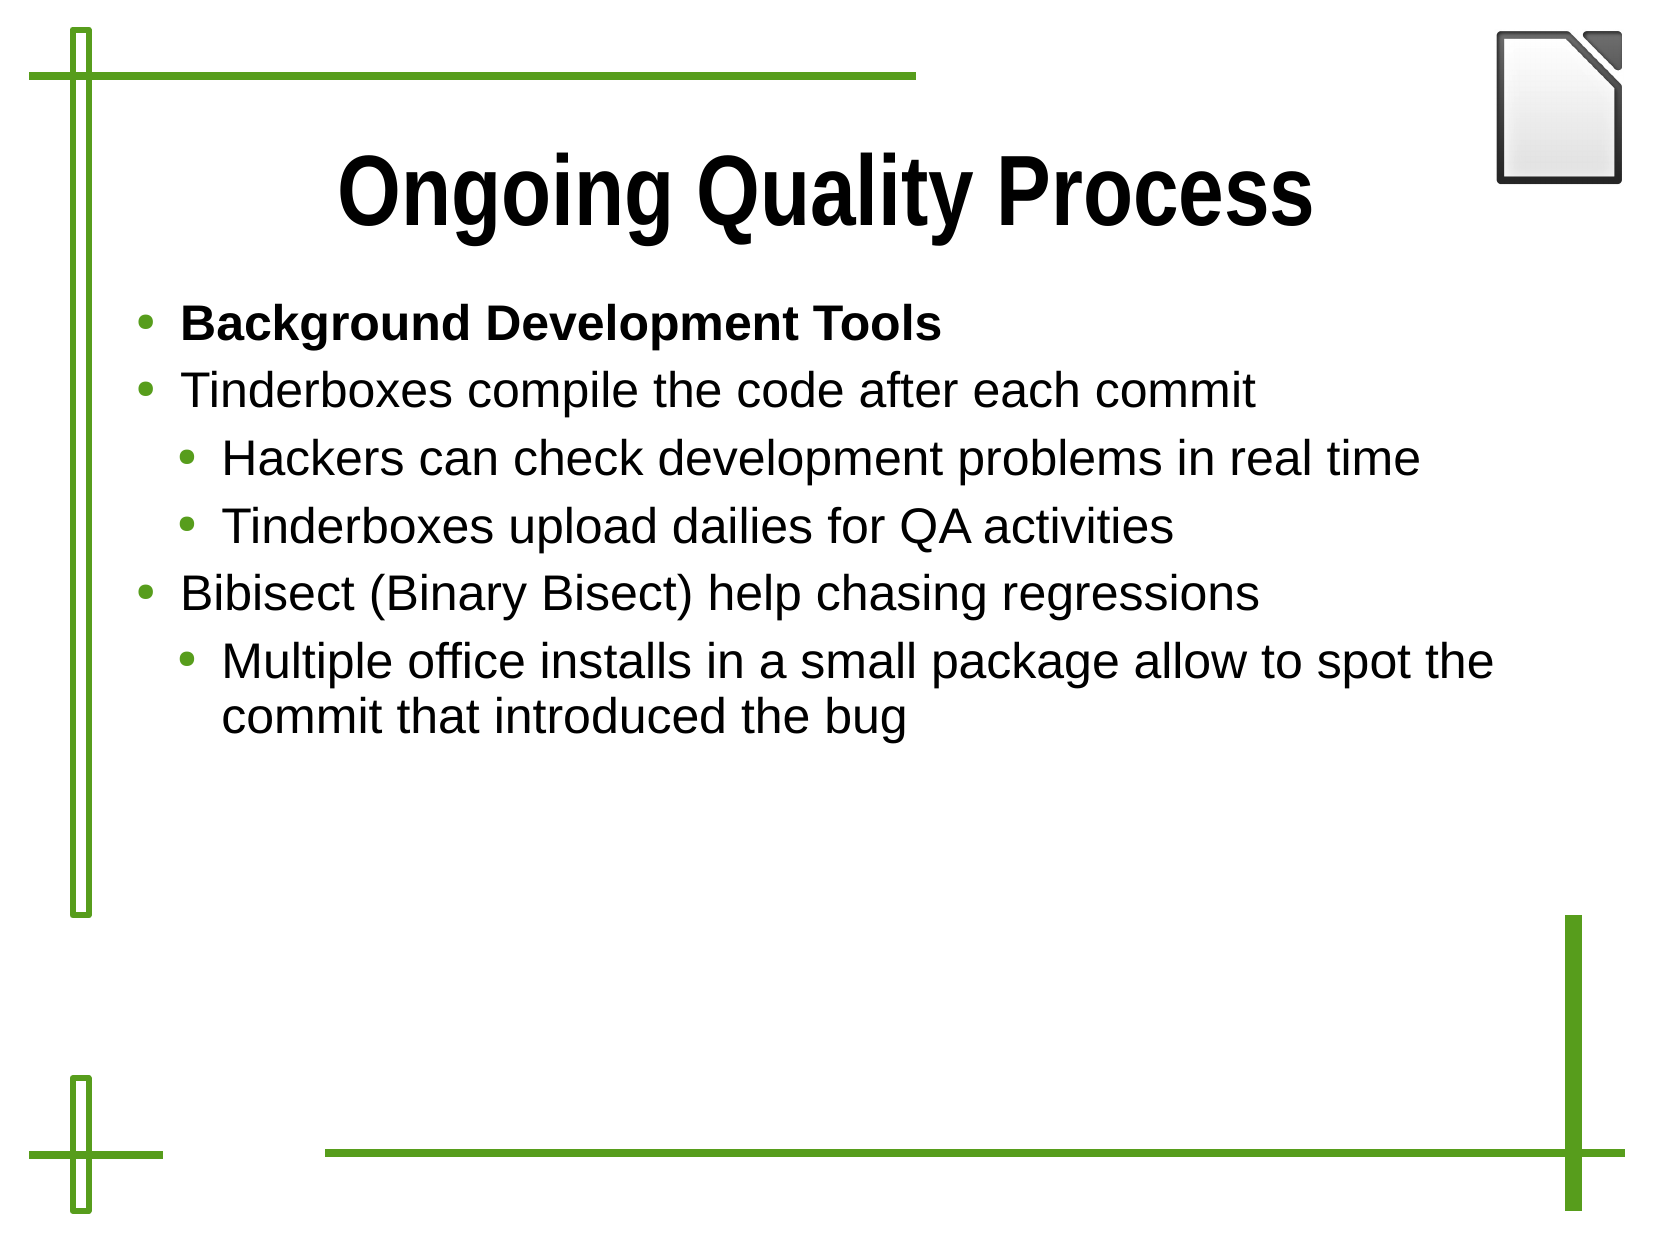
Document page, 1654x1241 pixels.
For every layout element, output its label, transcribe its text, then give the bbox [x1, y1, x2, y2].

list Background Development Tools Tinderboxes compile the code after each commit Hackers can check development problems in real time Tinderboxes upload dailies for QA activities Bibisect (Binary Bisect) help chasing regressions Multiple office installs in a small package allow to spot the commit that introduced the bug [118, 295, 1536, 1123]
picture [1494, 29, 1624, 186]
title Ongoing Quality Process [118, 118, 1536, 260]
